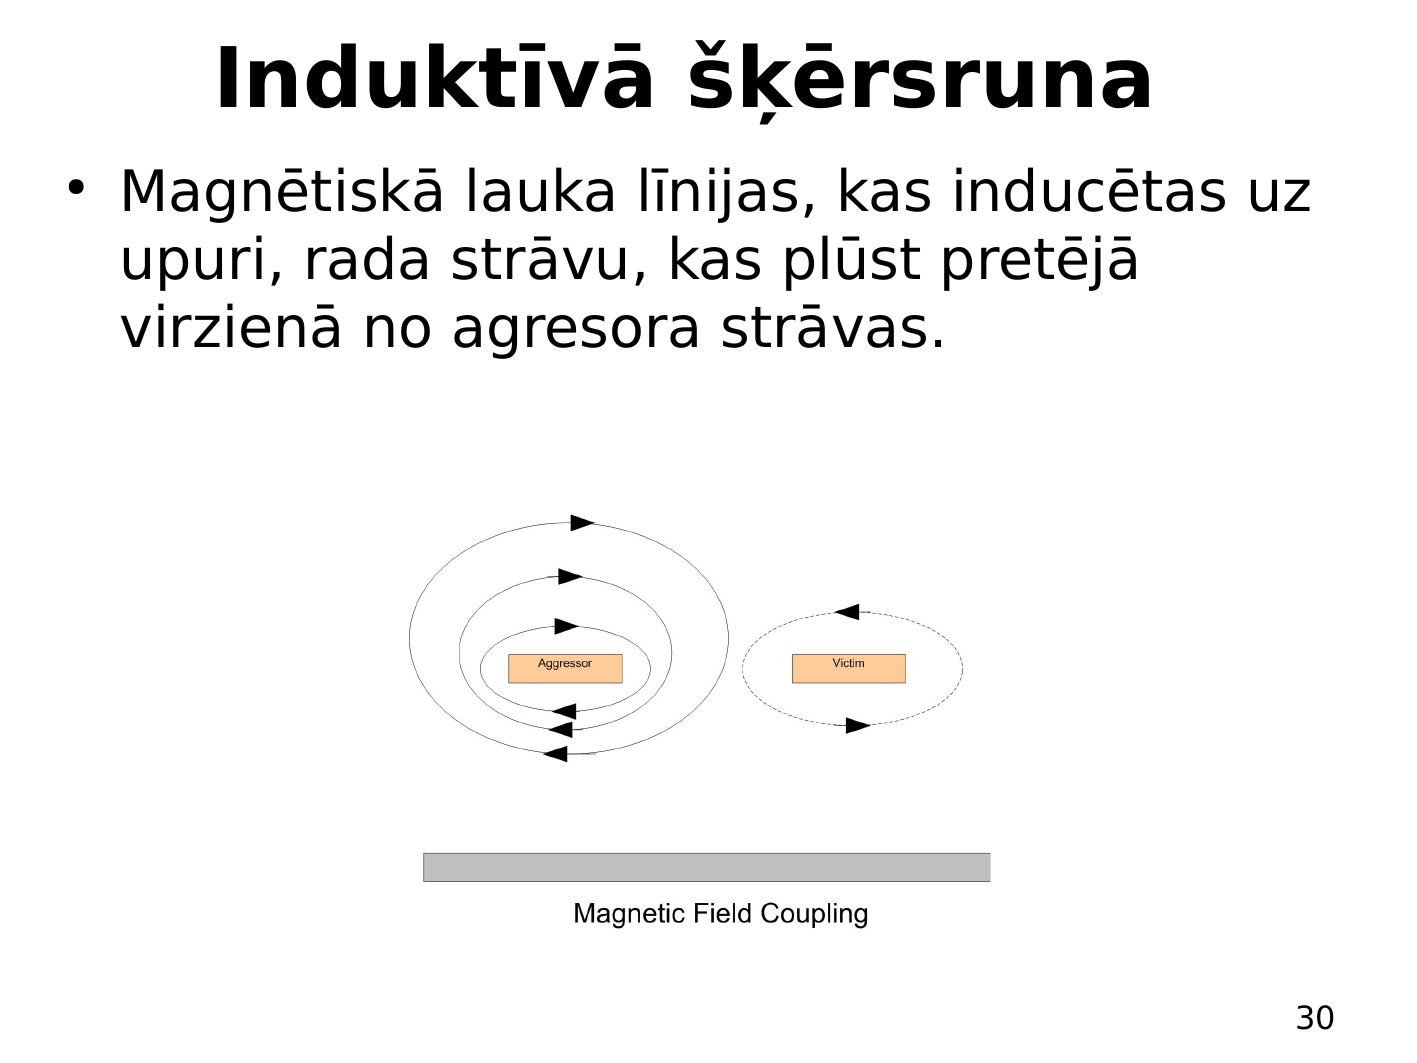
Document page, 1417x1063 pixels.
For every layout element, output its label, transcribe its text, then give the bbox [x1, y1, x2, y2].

list Magnētiskā lauka līnijas, kas inducētas uz upuri, rada strāvu, kas plūst pretējā virzienā no agresora strāvas. [33, 146, 1378, 939]
title Induktīvā šķērsruna [82, 35, 1287, 113]
picture [395, 514, 991, 931]
